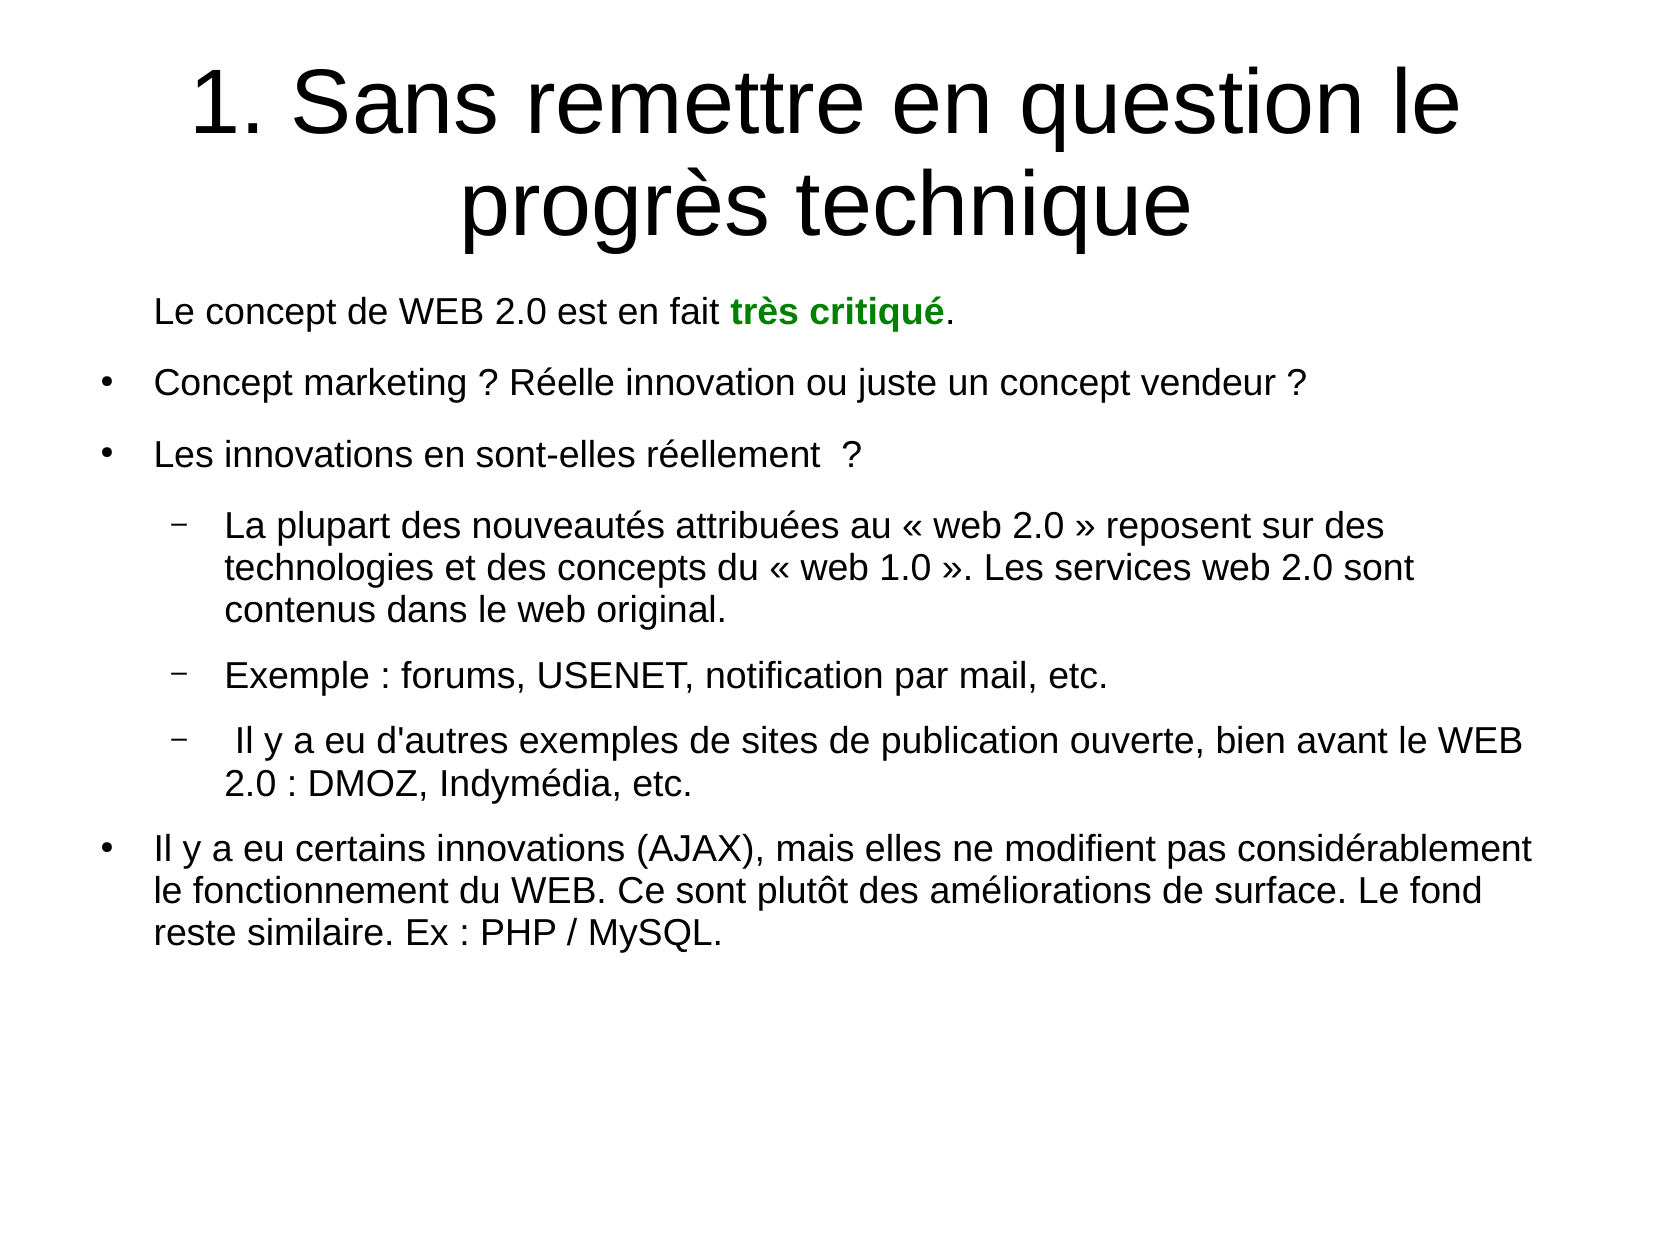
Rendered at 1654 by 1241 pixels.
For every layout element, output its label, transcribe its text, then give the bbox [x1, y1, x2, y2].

list Le concept de WEB 2.0 est en fait très critiqué. Concept marketing ? Réelle innovation ou juste un concept vendeur ? Les innovations en sont-elles réellement ? La plupart des nouveautés attribuées au « web 2.0 » reposent sur des technologies et des concepts du « web 1.0 ». Les services web 2.0 sont contenus dans le web original. Exemple : forums, USENET, notification par mail, etc. Il y a eu d'autres exemples de sites de publication ouverte, bien avant le WEB 2.0 : DMOZ, Indymédia, etc. Il y a eu certains innovations (AJAX), mais elles ne modifient pas considérablement le fonctionnement du WEB. Ce sont plutôt des améliorations de surface. Le fond reste similaire. Ex : PHP / MySQL. [82, 290, 1538, 1010]
title 1. Sans remettre en question le progrès technique [82, 49, 1571, 257]
